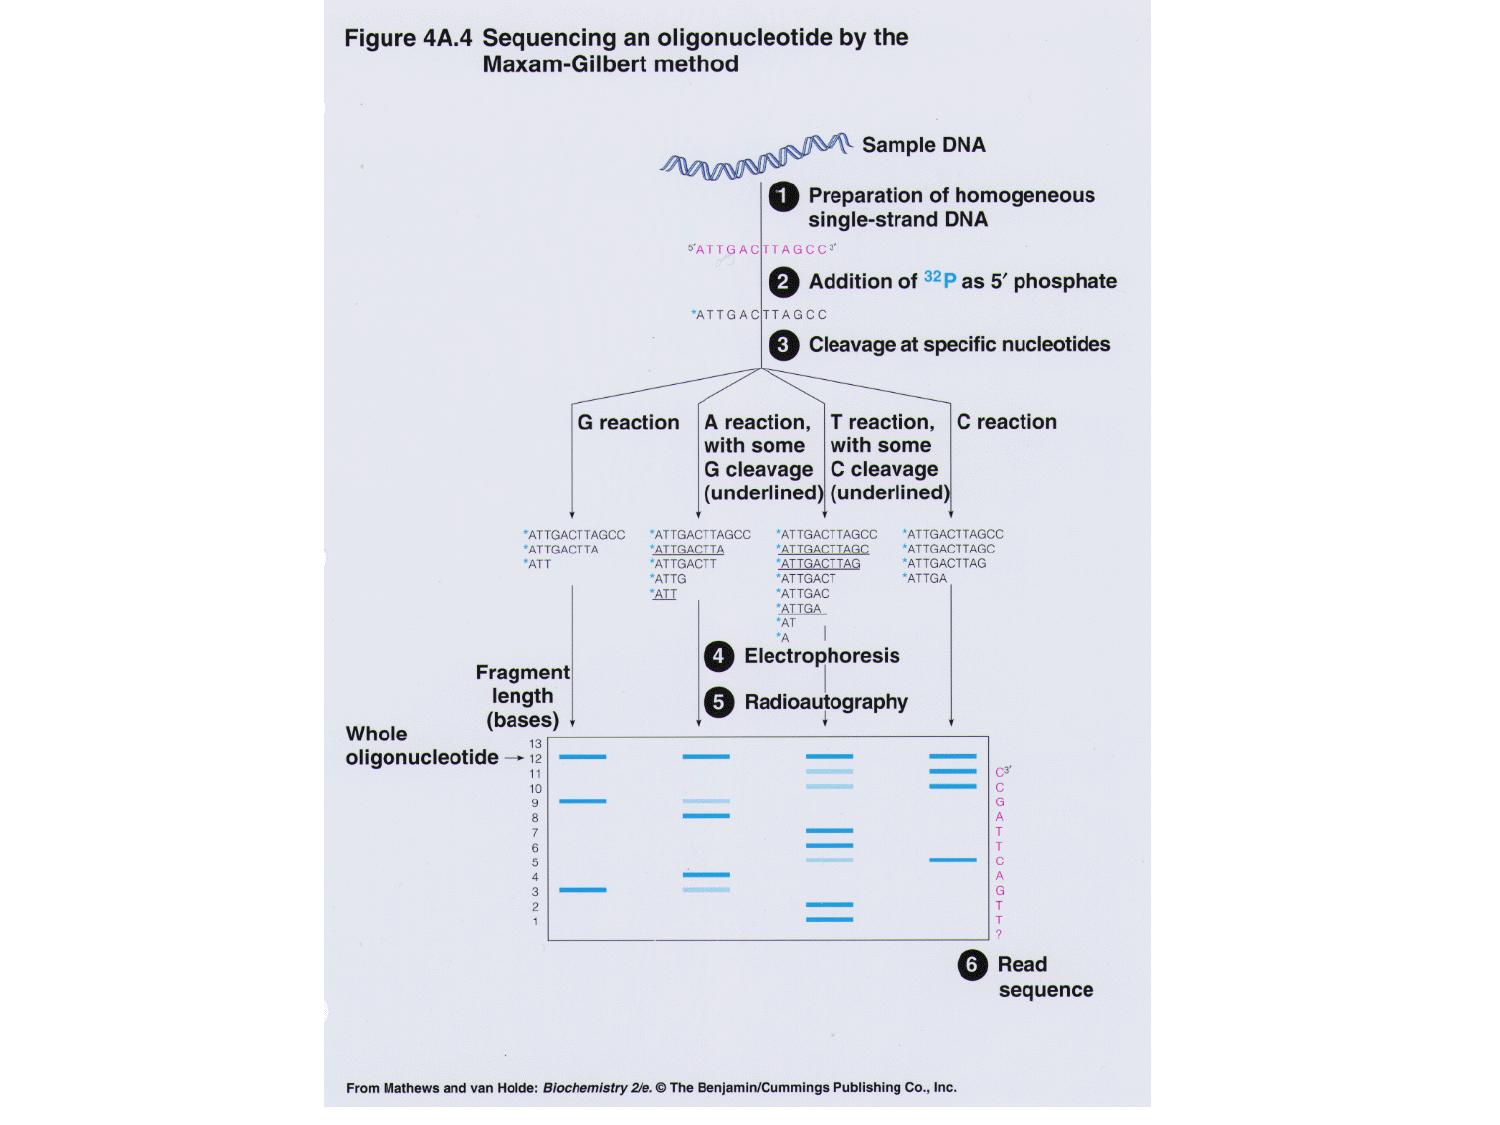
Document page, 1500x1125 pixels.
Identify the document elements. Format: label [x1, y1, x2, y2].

picture [324, 0, 1151, 1107]
